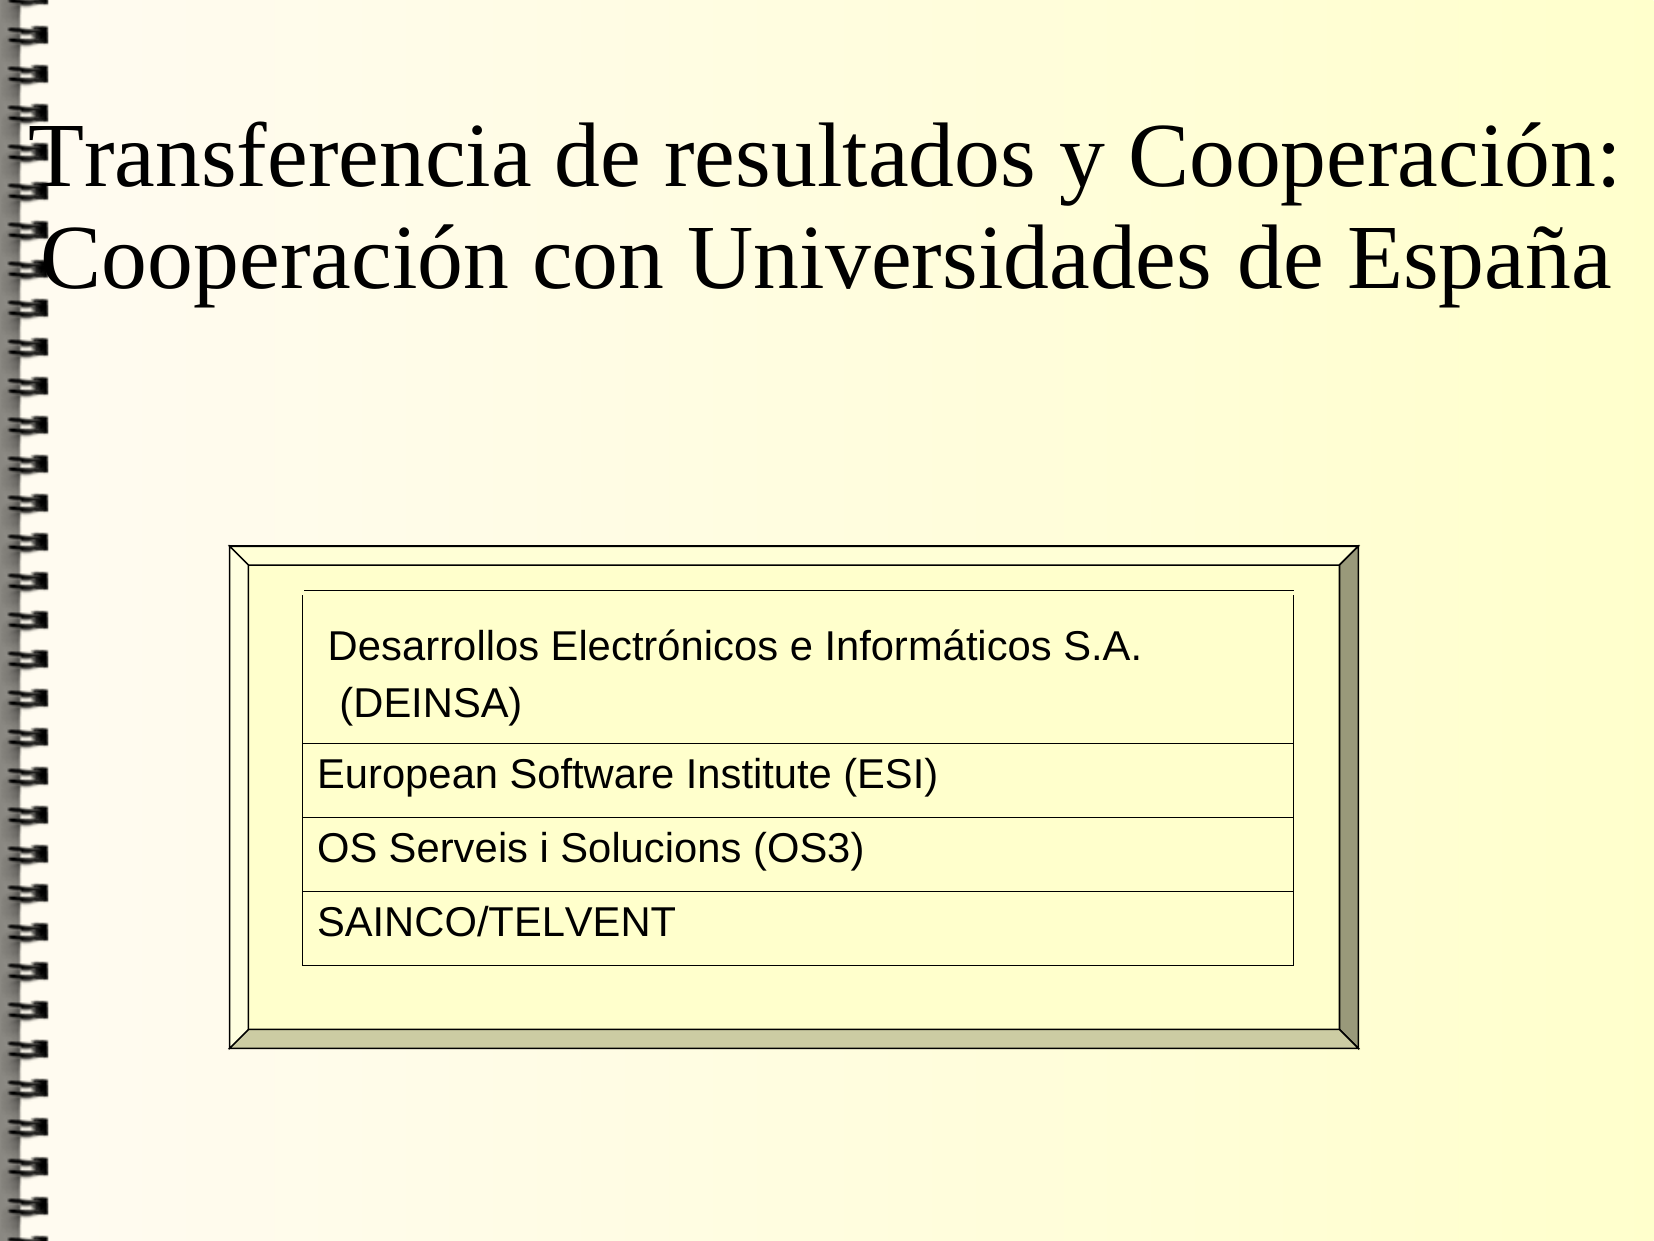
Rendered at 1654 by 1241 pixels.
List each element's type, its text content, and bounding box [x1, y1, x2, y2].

text_box [230, 546, 1359, 1049]
title Transferencia de resultados y Cooperación: Cooperación con Universidades de España [0, 102, 1654, 311]
text_box SAINCO/TELVENT [303, 891, 1293, 966]
picture [0, 0, 76, 102]
picture [0, 311, 1654, 1241]
text_box European Software Institute (ESI) [302, 743, 1293, 817]
text_box Desarrollos Electrónicos e Informáticos S.A. (DEINSA) [327, 623, 1338, 727]
text_box OS Serveis i Solucions (OS3) [303, 817, 1293, 891]
